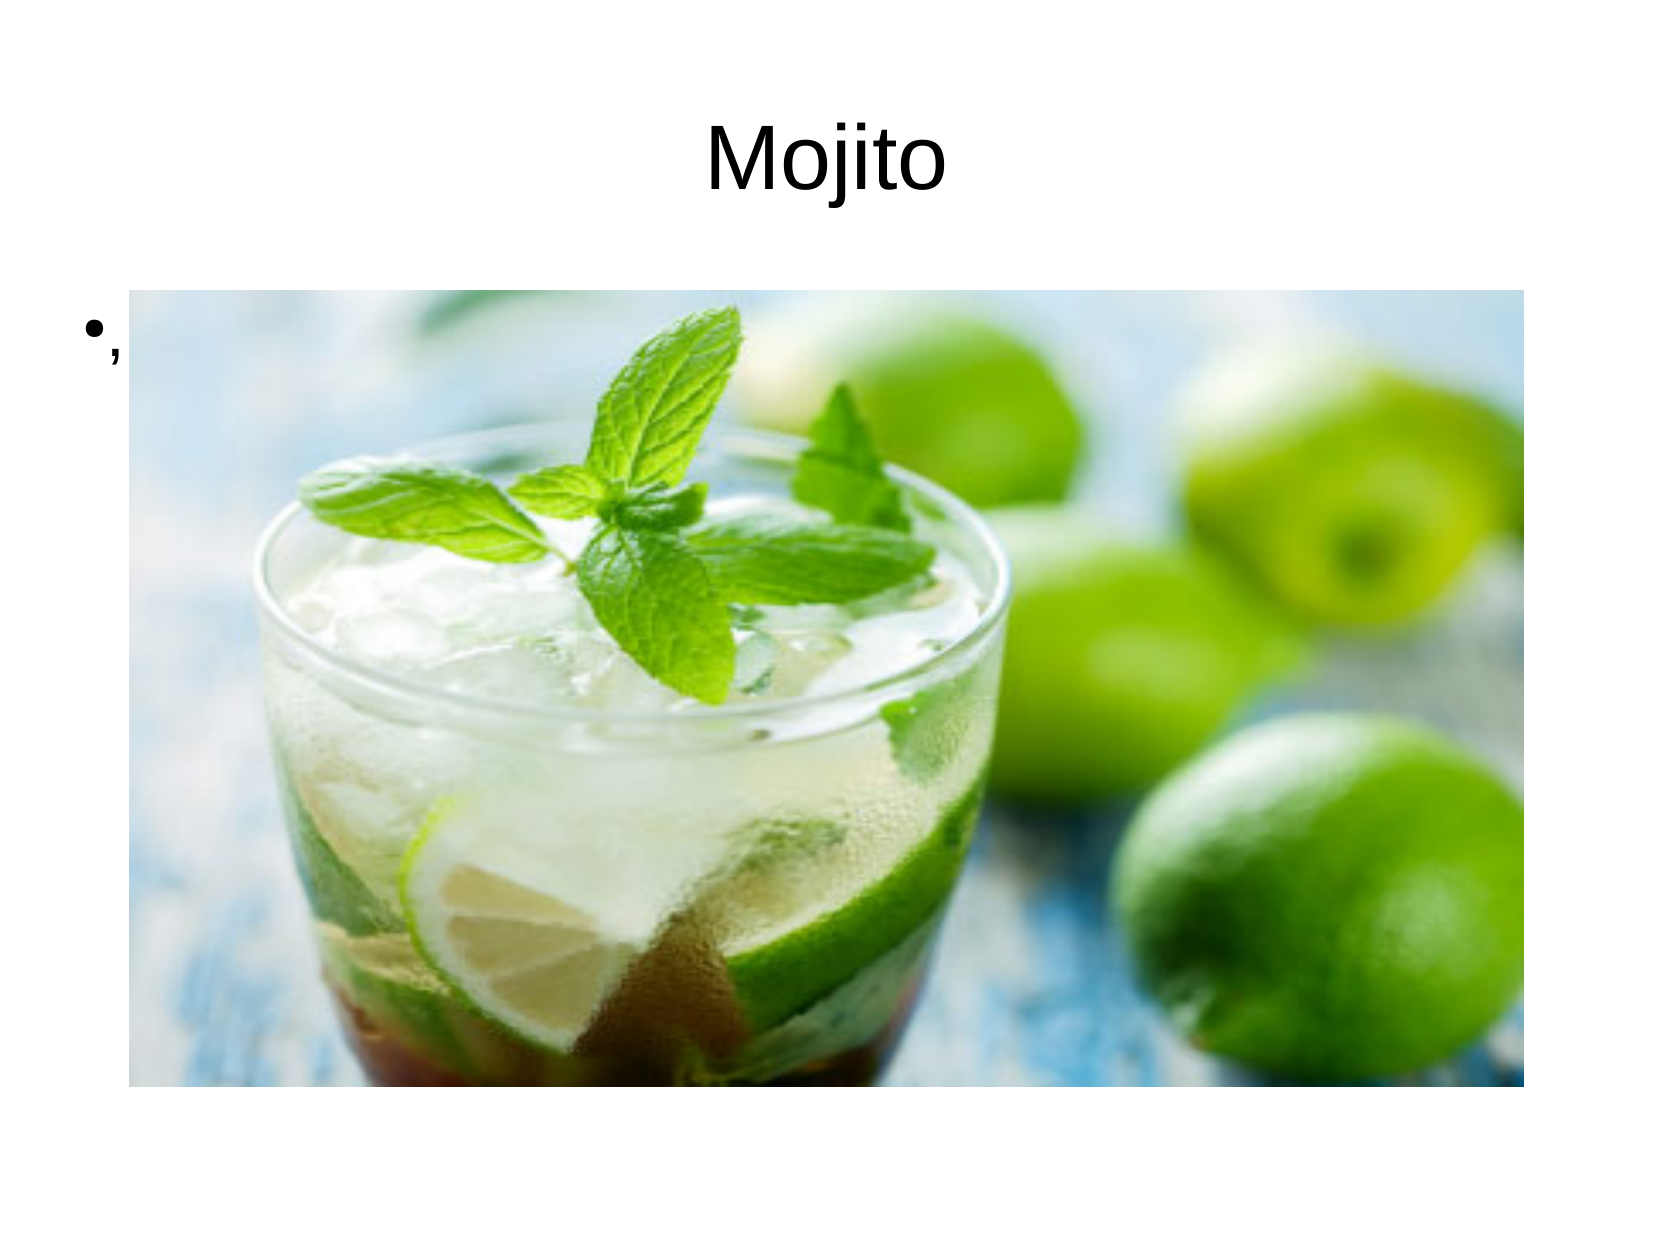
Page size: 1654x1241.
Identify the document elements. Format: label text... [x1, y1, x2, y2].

picture [129, 290, 1524, 1087]
list , [82, 290, 1571, 1109]
title Mojito [82, 49, 1571, 257]
